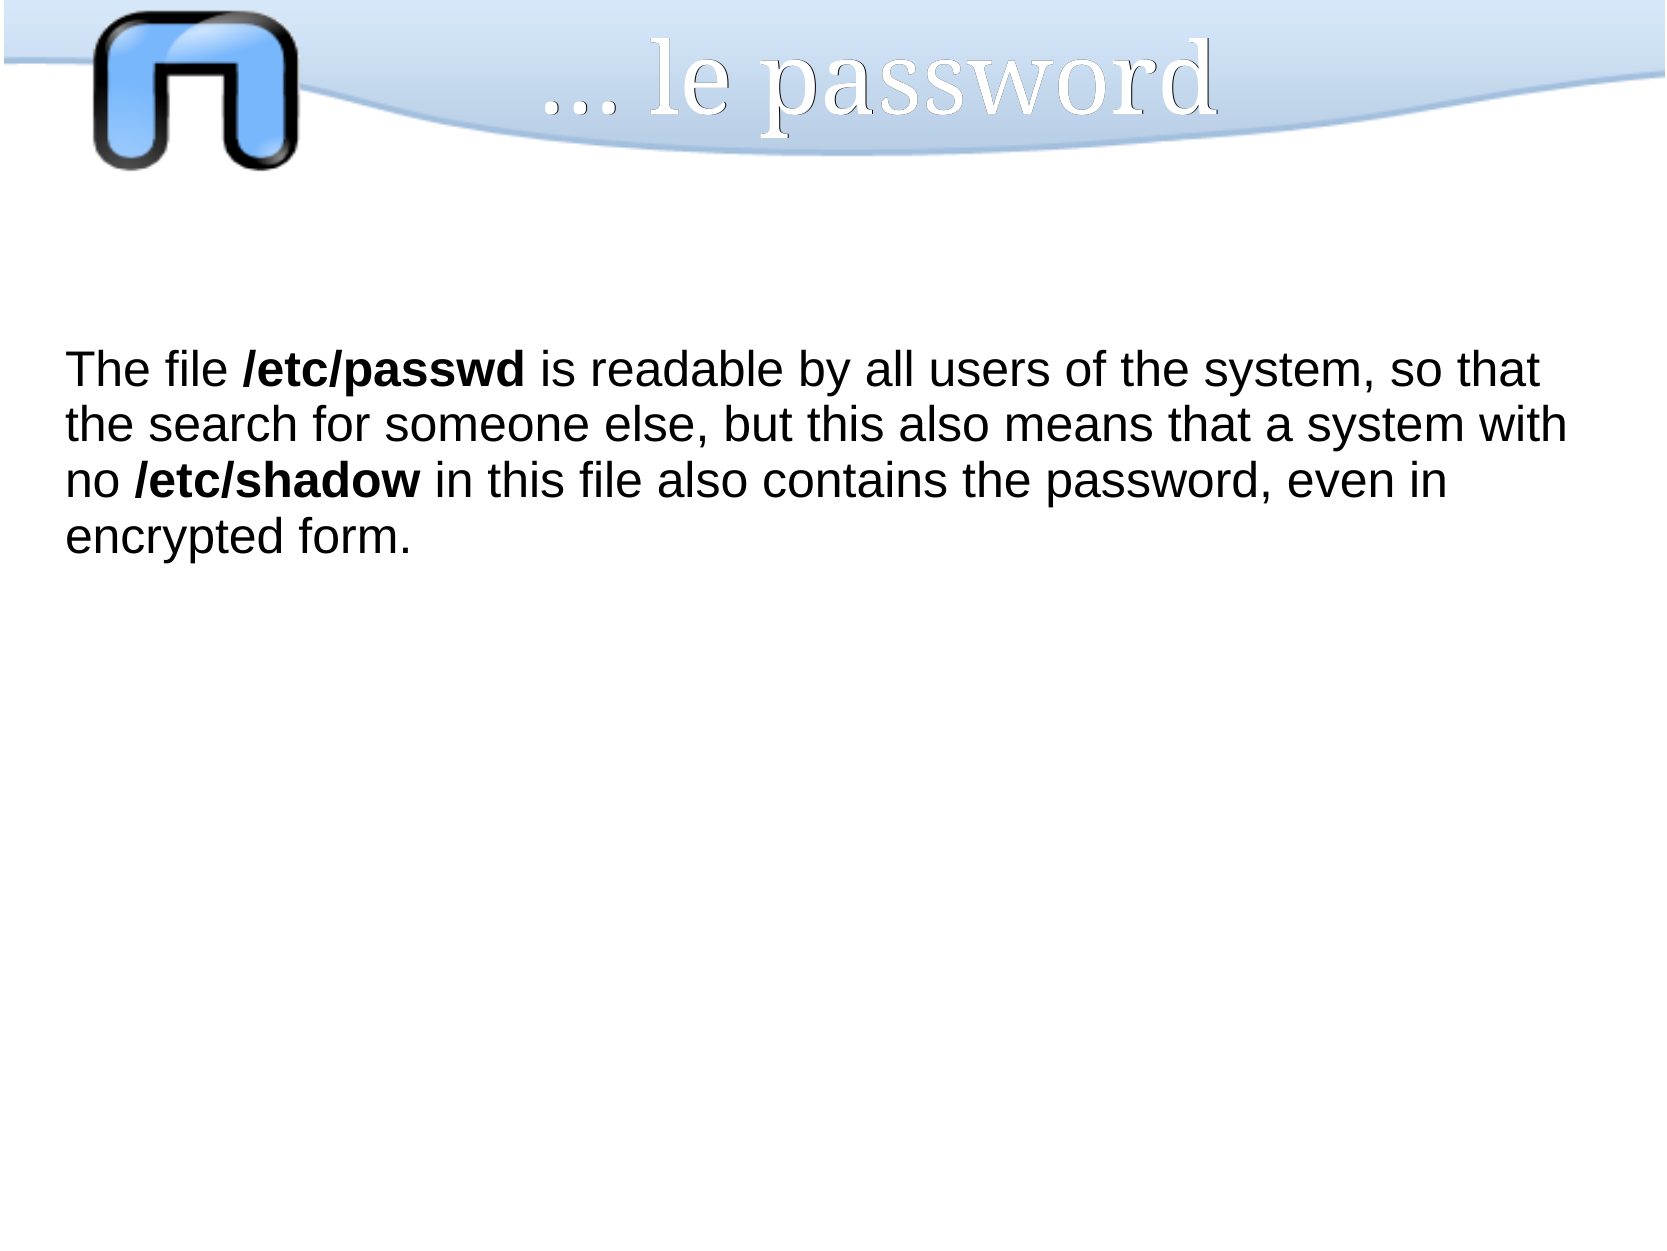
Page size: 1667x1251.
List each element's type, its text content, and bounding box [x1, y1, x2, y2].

list The file /etc/passwd is readable by all users of the system, so that the search for someone else, but this also means that a system with no /etc/shadow in this file also contains the password, even in encrypted form. [58, 334, 1628, 1177]
text_box … le password [522, 0, 1576, 271]
picture [0, 0, 1667, 1251]
